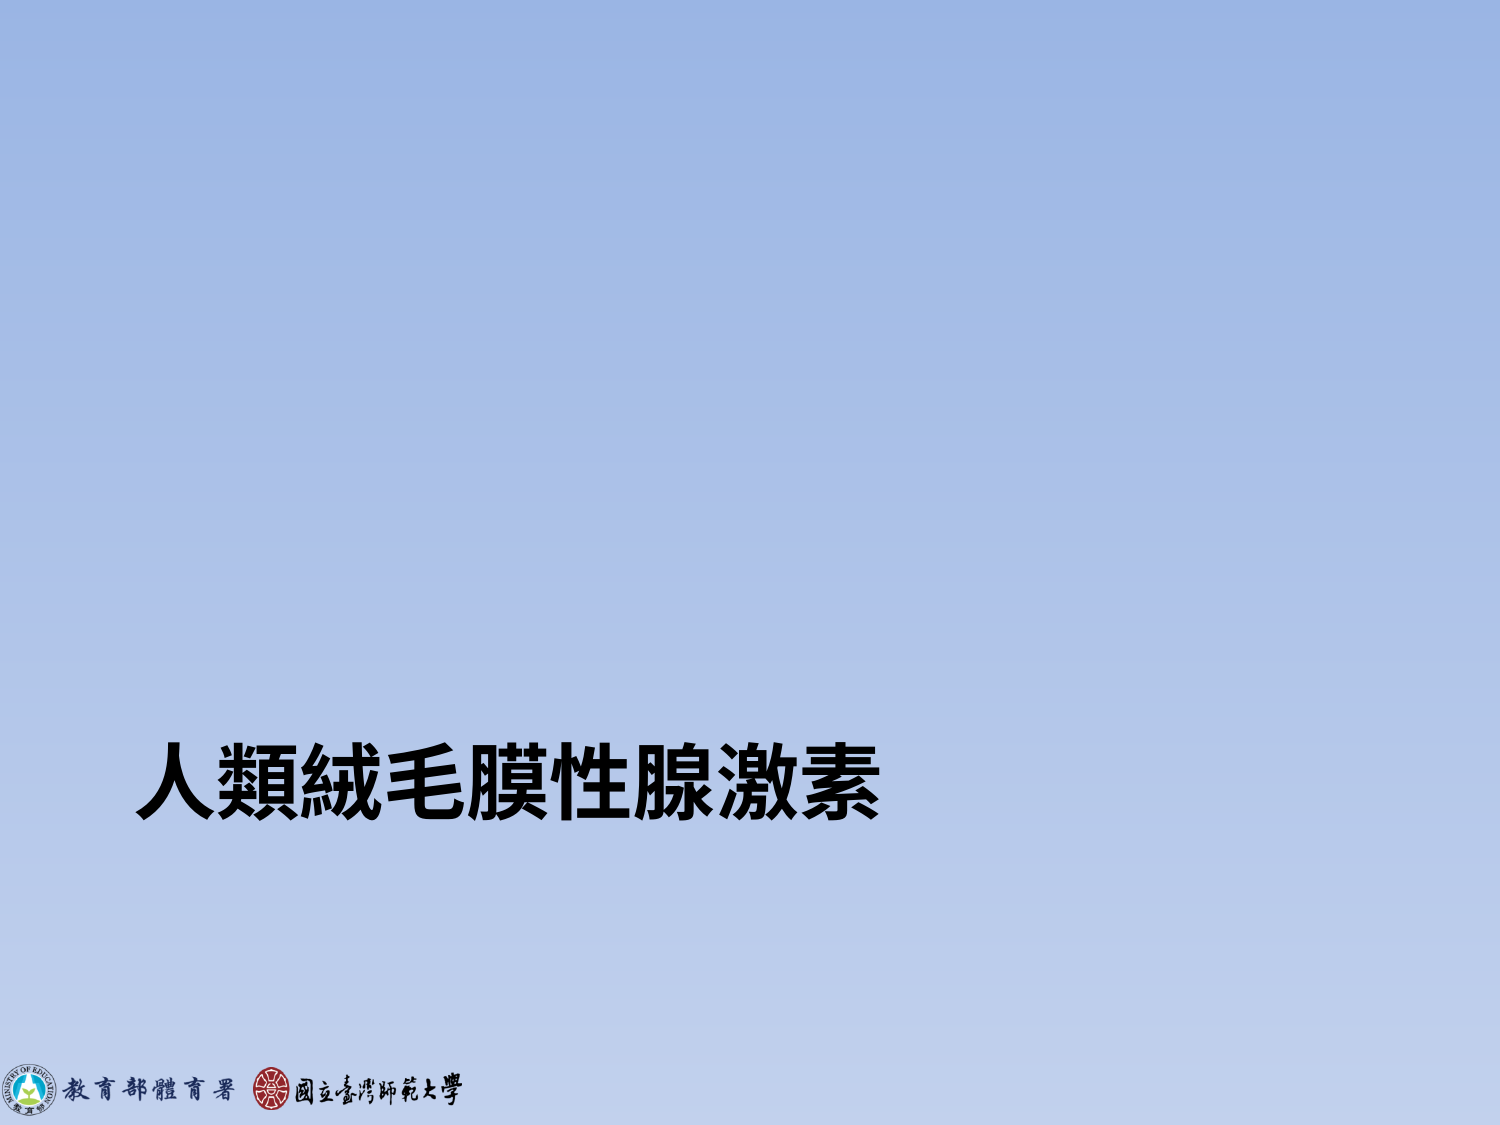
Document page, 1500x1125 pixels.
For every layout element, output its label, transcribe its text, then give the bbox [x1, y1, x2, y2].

title 人類絨毛膜性腺激素 [118, 722, 1394, 947]
